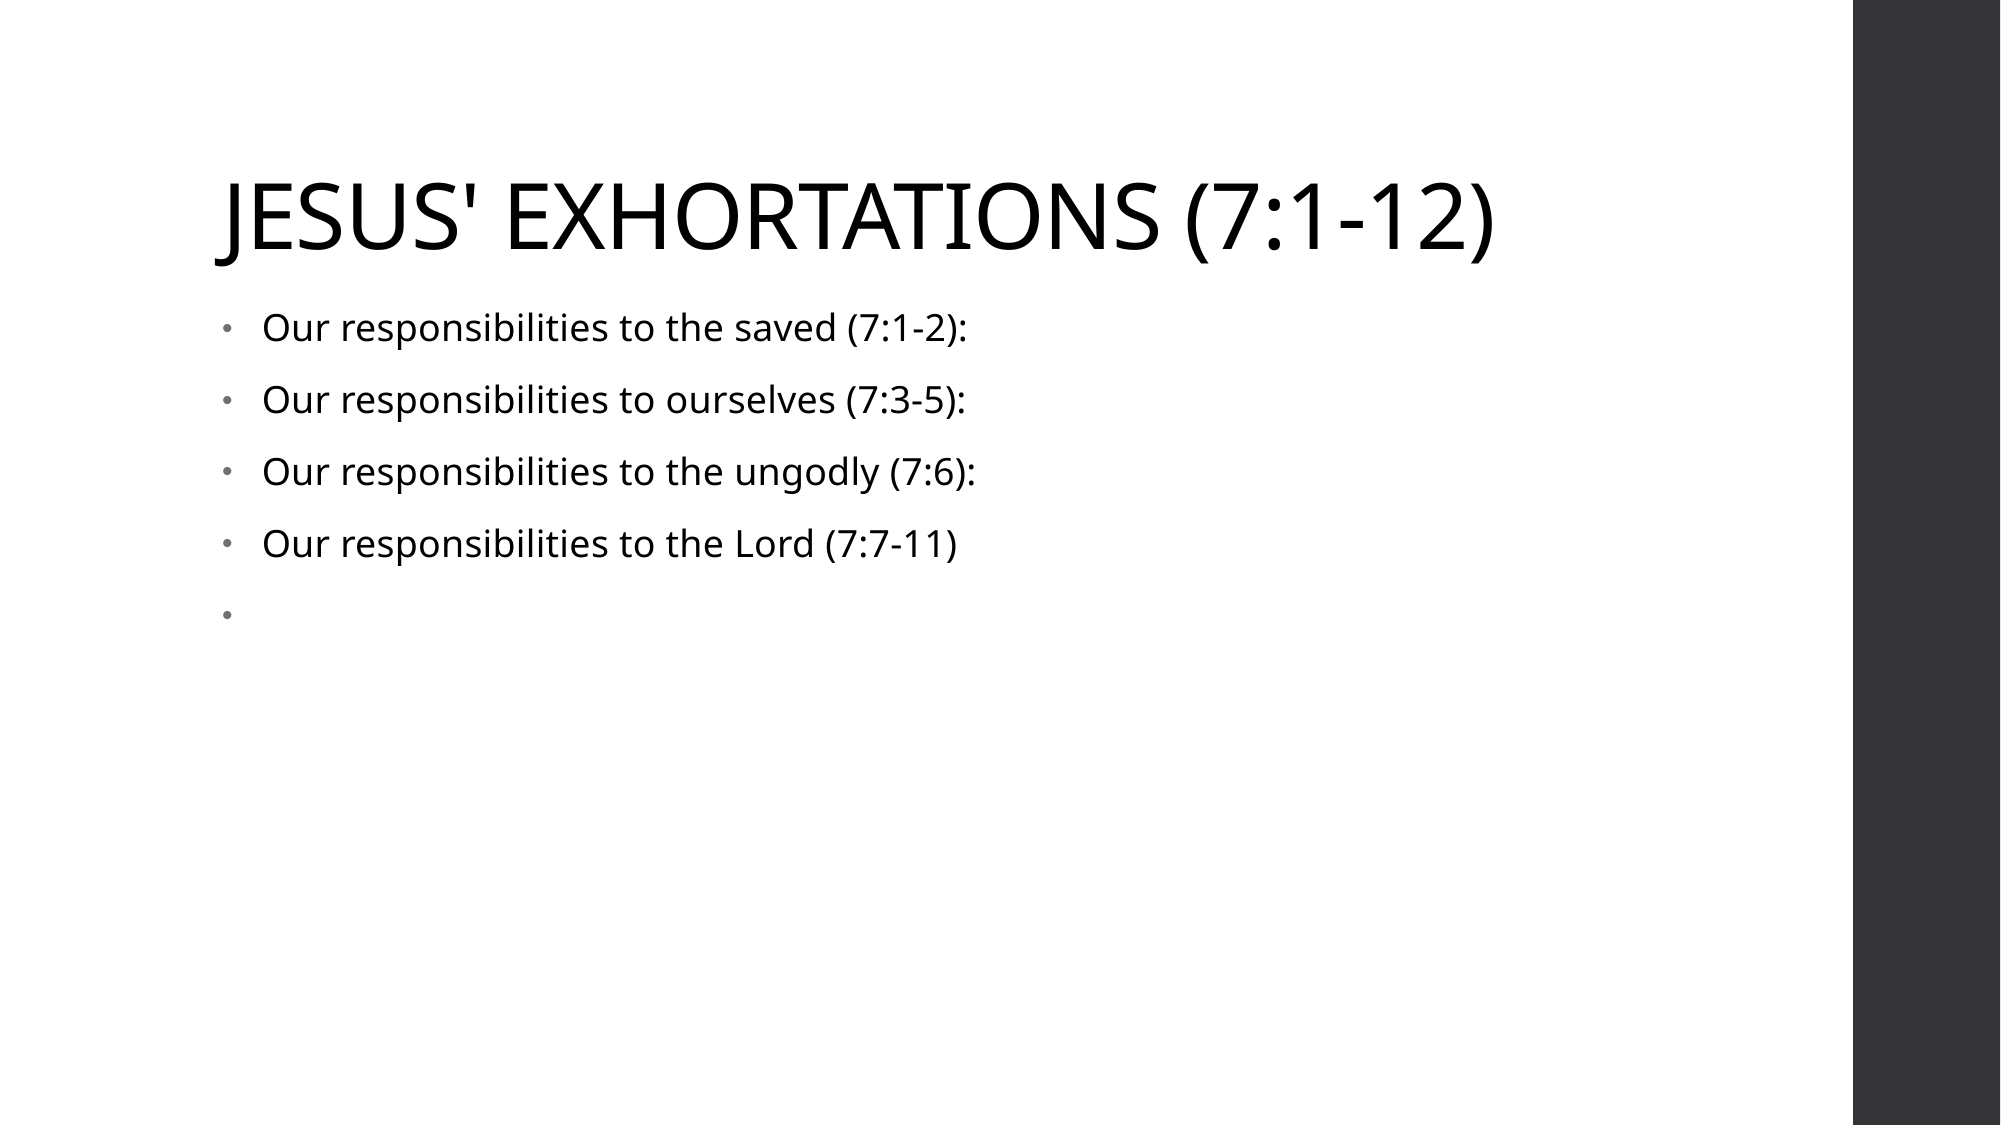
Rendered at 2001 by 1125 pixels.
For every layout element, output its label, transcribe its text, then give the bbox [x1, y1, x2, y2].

list Our responsibilities to the saved (7:1-2): Our responsibilities to ourselves (7:3-5): Our responsibilities to the ungodly (7:6): Our responsibilities to the Lord (7:7-11) [206, 299, 1617, 1014]
title JESUS' EXHORTATIONS (7:1-12) [206, 60, 1797, 278]
